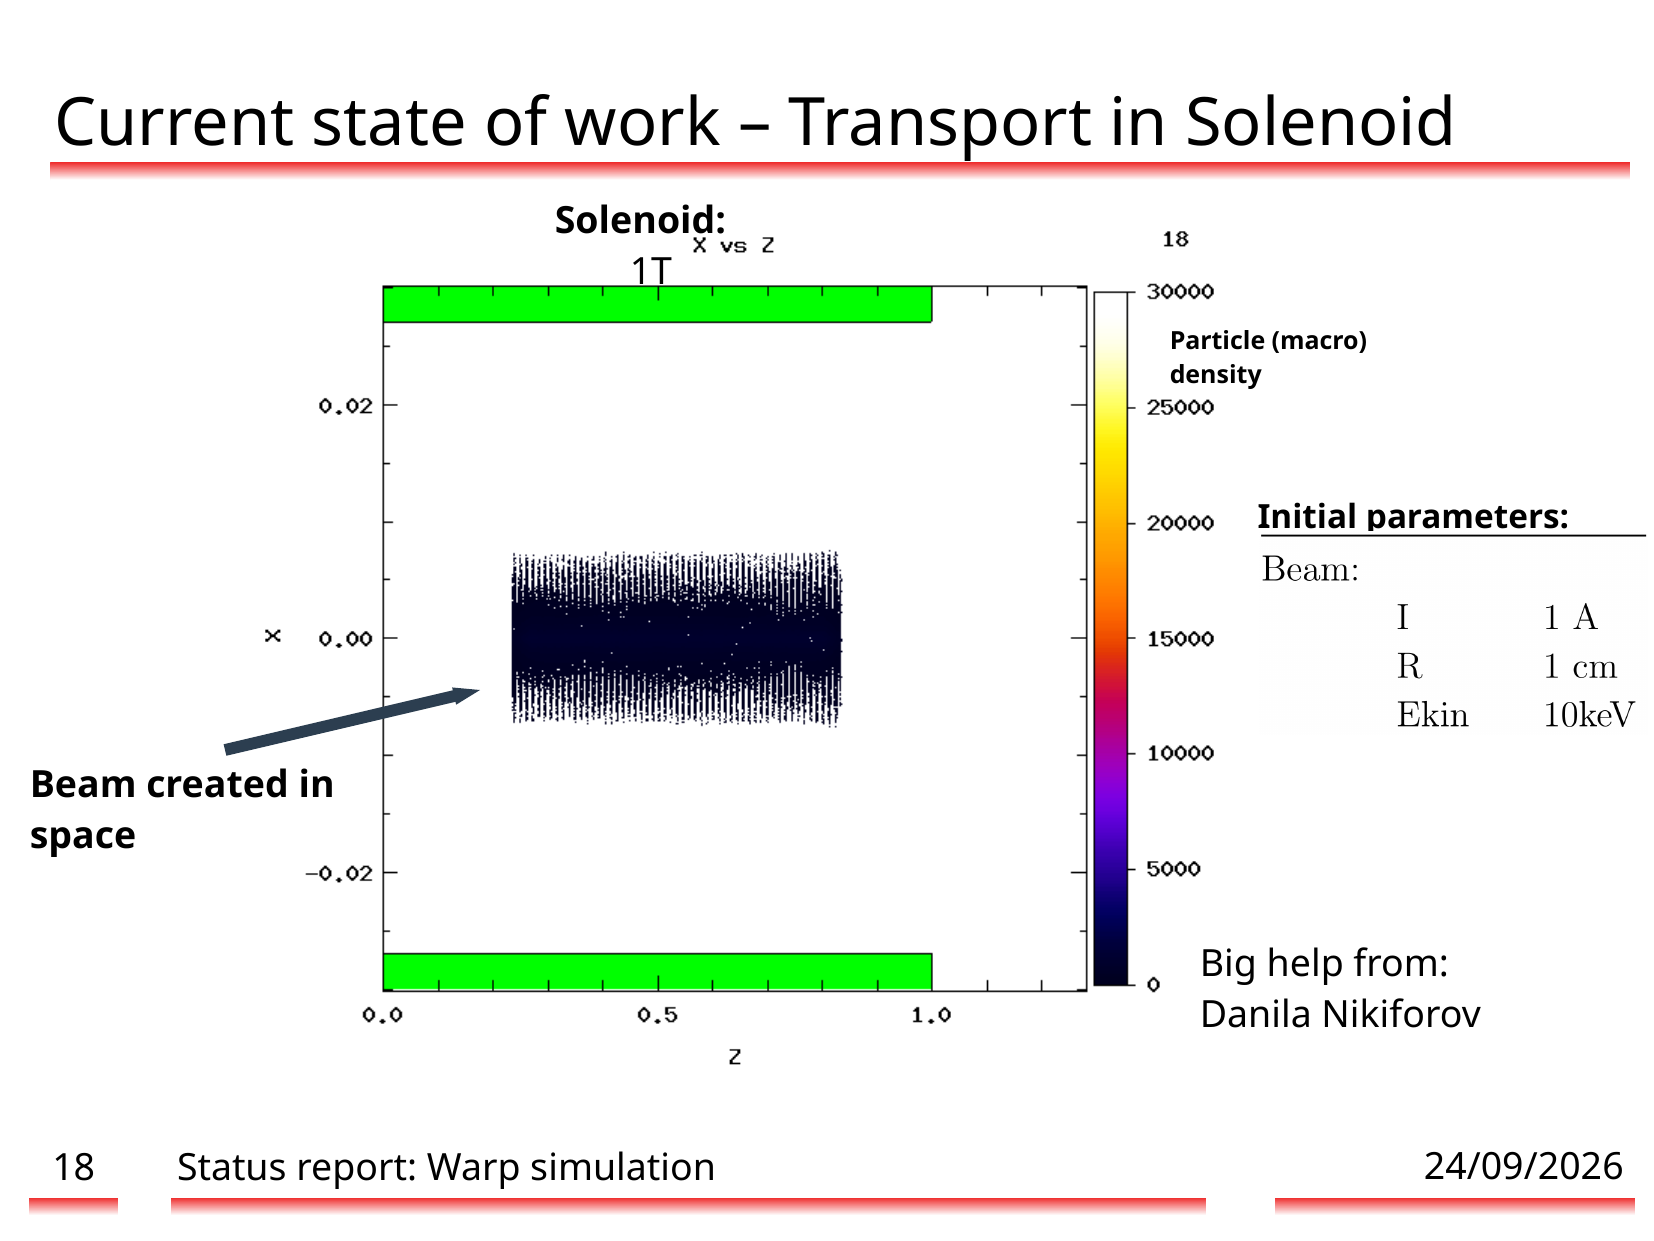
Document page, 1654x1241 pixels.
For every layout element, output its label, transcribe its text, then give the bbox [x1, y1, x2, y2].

picture [258, 209, 1217, 1069]
text_box Particle (macro) density [1155, 315, 1501, 504]
text_box Solenoid: 1T [465, 186, 1006, 376]
text_box Beam created in space [15, 750, 376, 939]
text_box Initial parameters: [1242, 486, 1654, 676]
picture [1259, 531, 1648, 735]
text_box Big help from: Danila Nikiforov [1185, 928, 1654, 1096]
title Current state of work – Transport in Solenoid [54, 17, 1591, 166]
